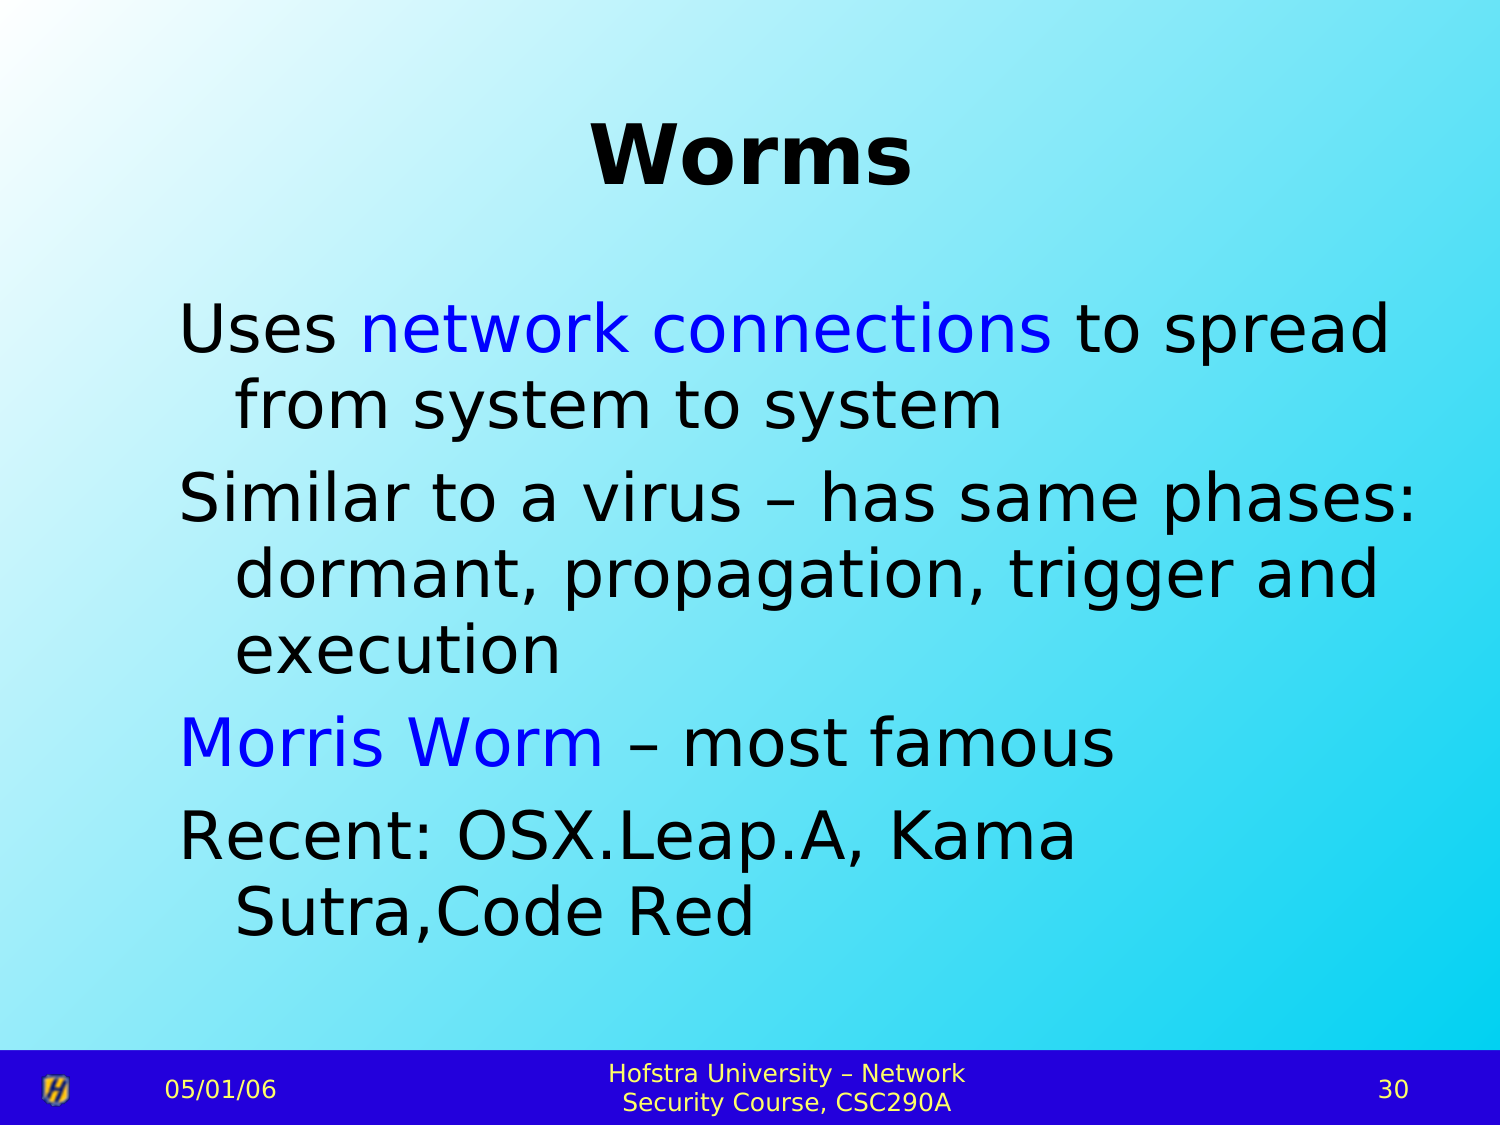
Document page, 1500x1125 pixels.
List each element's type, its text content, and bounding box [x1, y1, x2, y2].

list Uses network connections to spread from system to system Similar to a virus – has same phases: dormant, propagation, trigger and execution Morris Worm – most famous Recent: OSX.Leap.A, Kama Sutra,Code Red [164, 283, 1440, 961]
picture [37, 1072, 76, 1110]
title Worms [112, 95, 1391, 212]
